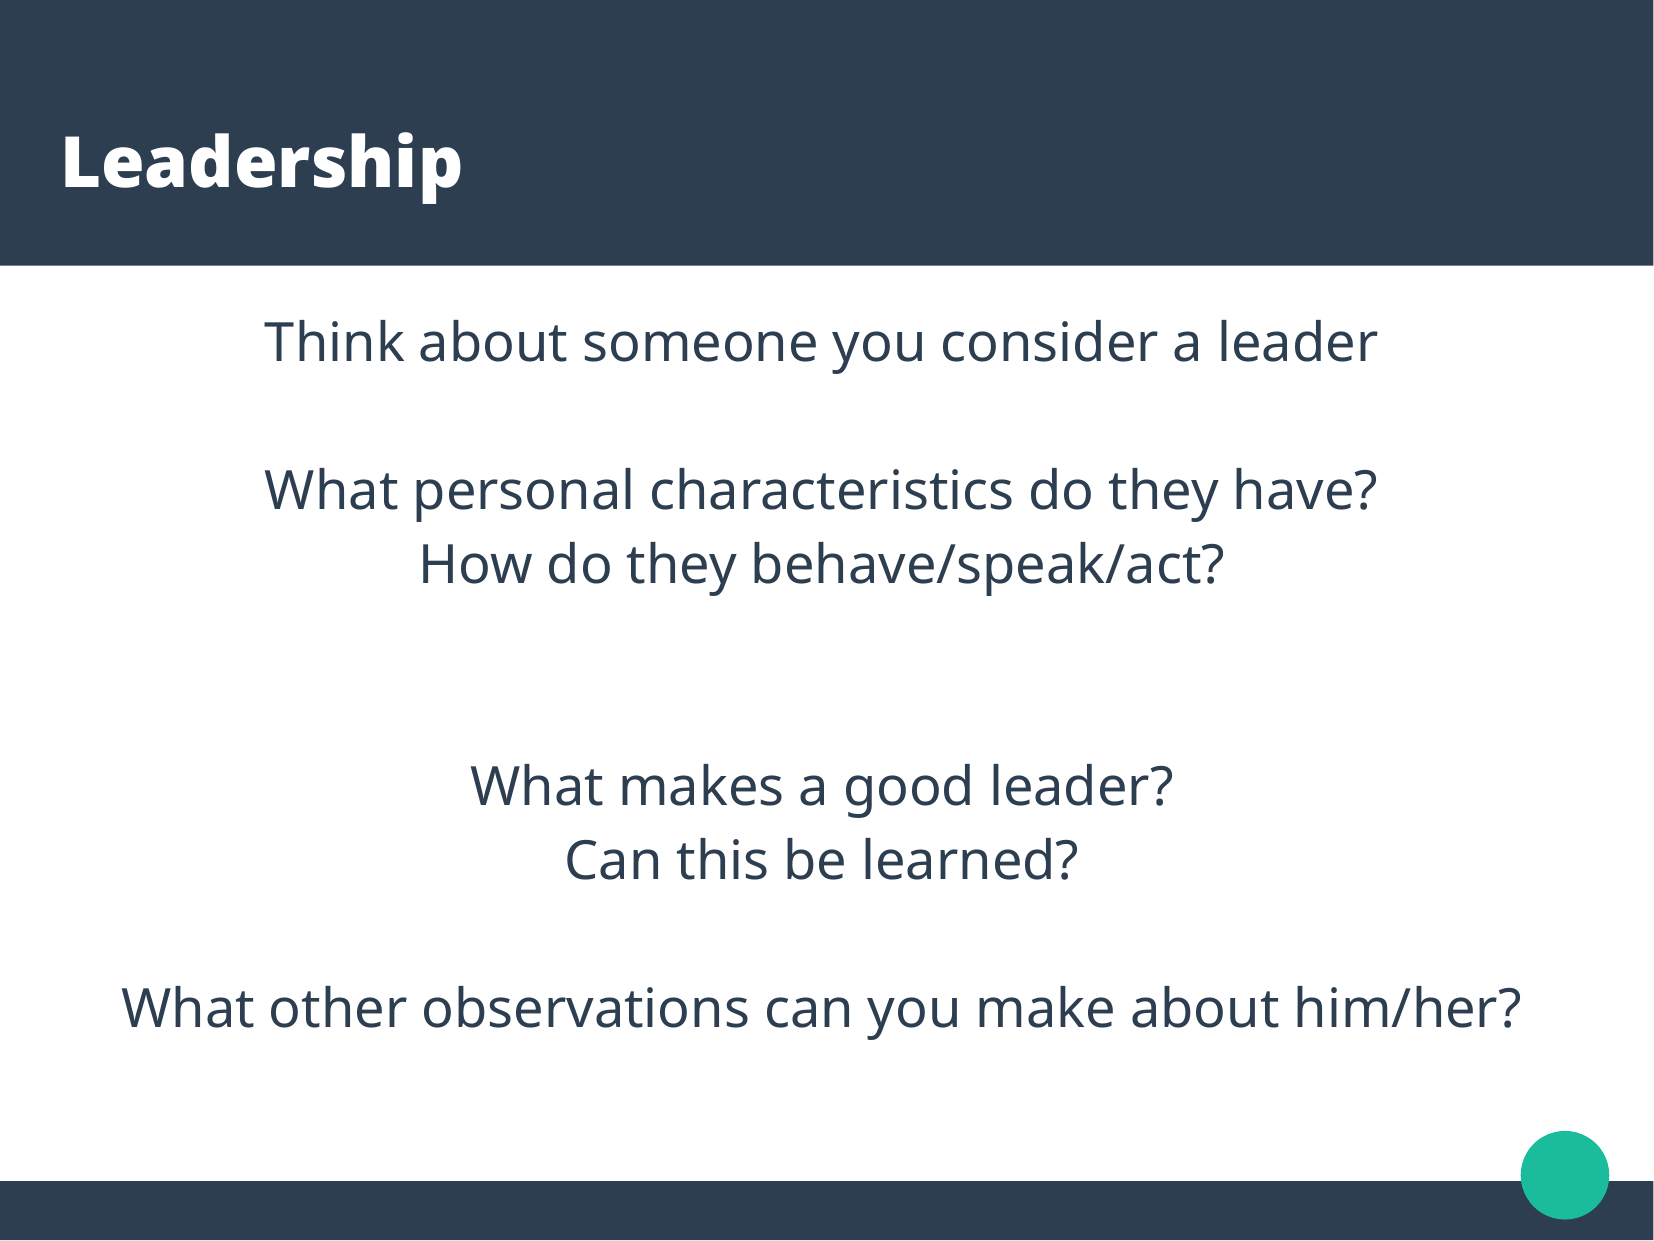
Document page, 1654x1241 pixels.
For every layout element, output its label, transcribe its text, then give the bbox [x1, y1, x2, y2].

subtitle Think about someone you consider a leader What personal characteristics do they have? How do they behave/speak/act? What makes a good leader? Can this be learned? What other observations can you make about him/her? [54, 317, 1591, 1241]
title Leadership [60, 80, 1596, 239]
